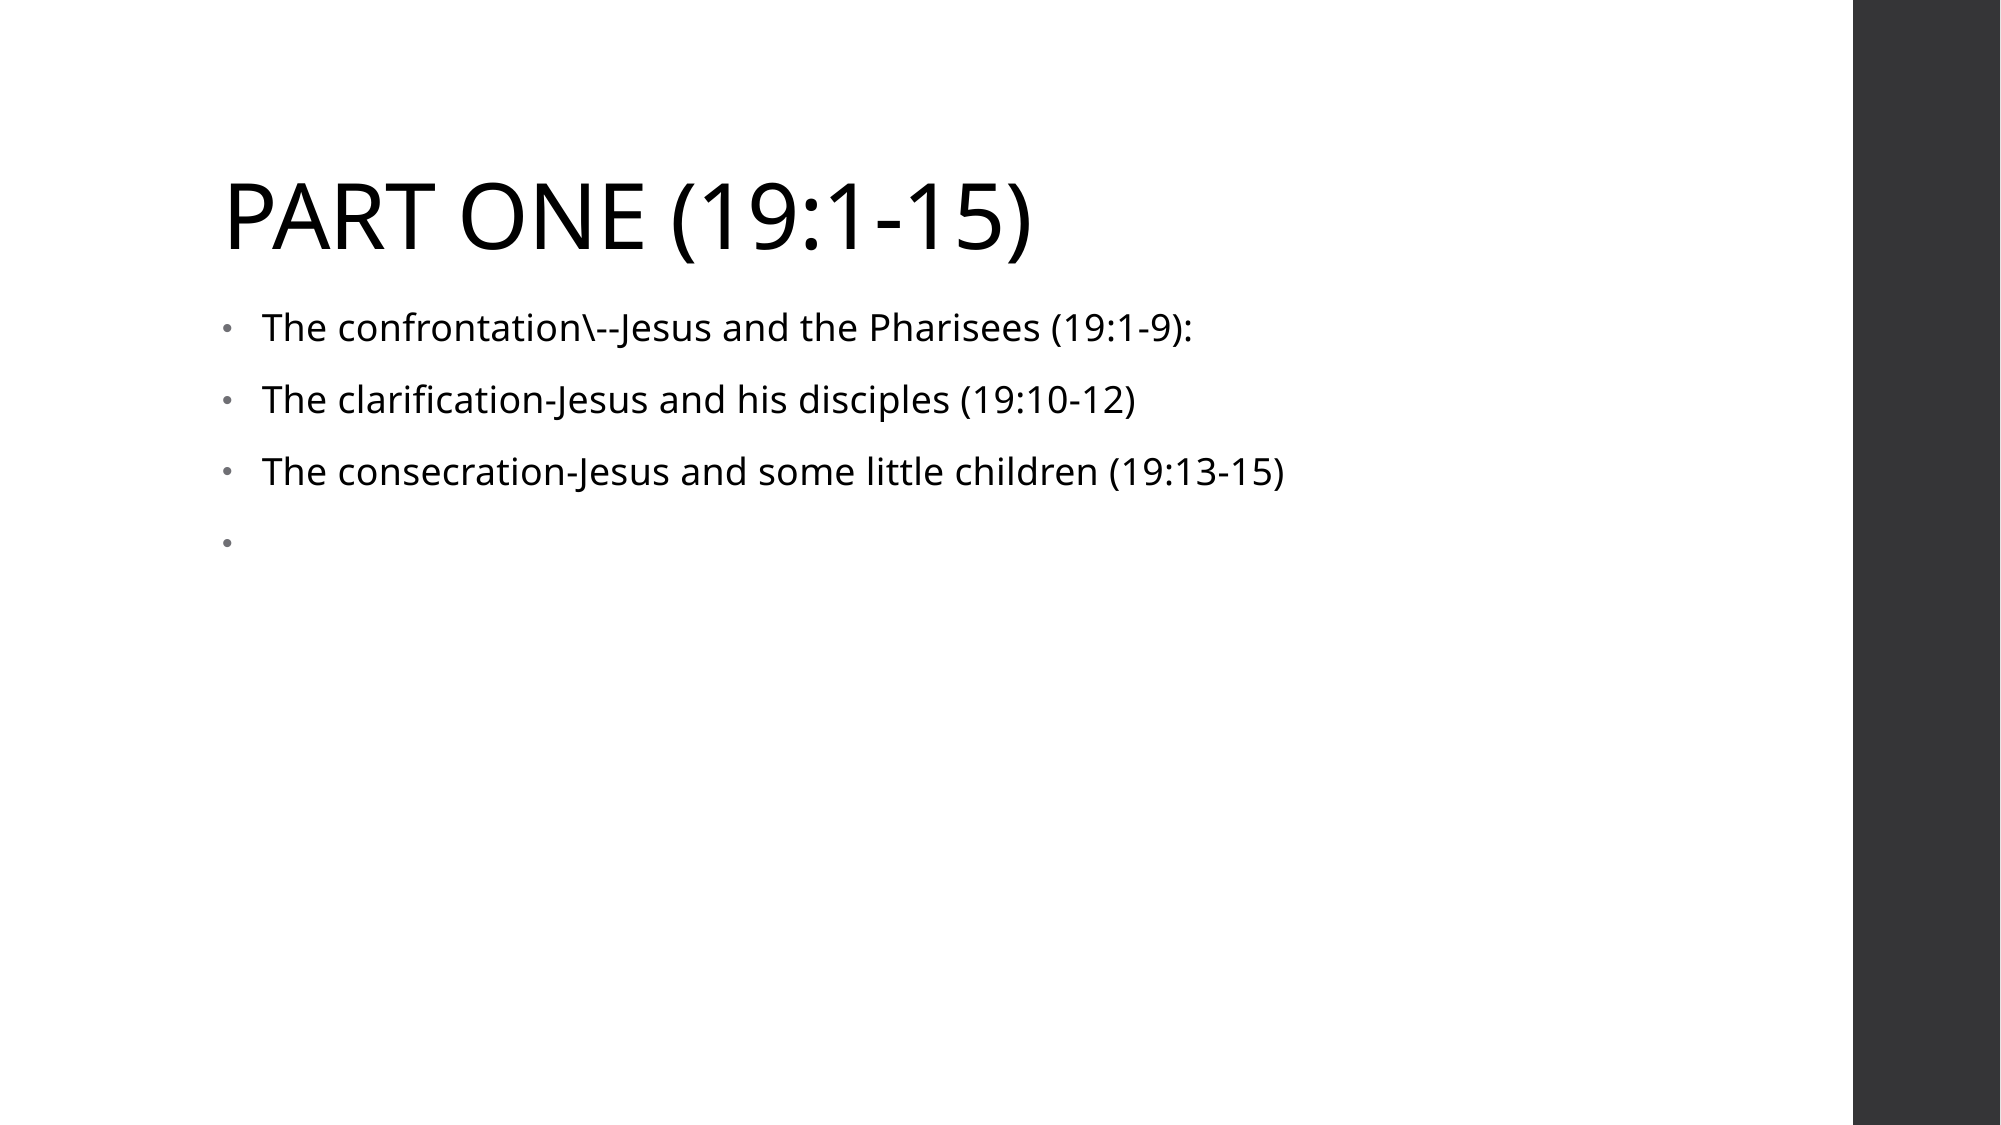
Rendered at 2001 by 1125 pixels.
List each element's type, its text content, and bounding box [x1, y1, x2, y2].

list The confrontation\--Jesus and the Pharisees (19:1-9): The clarification-Jesus and his disciples (19:10-12) The consecration-Jesus and some little children (19:13-15) [206, 299, 1617, 1014]
title PART ONE (19:1-15) [206, 60, 1797, 278]
